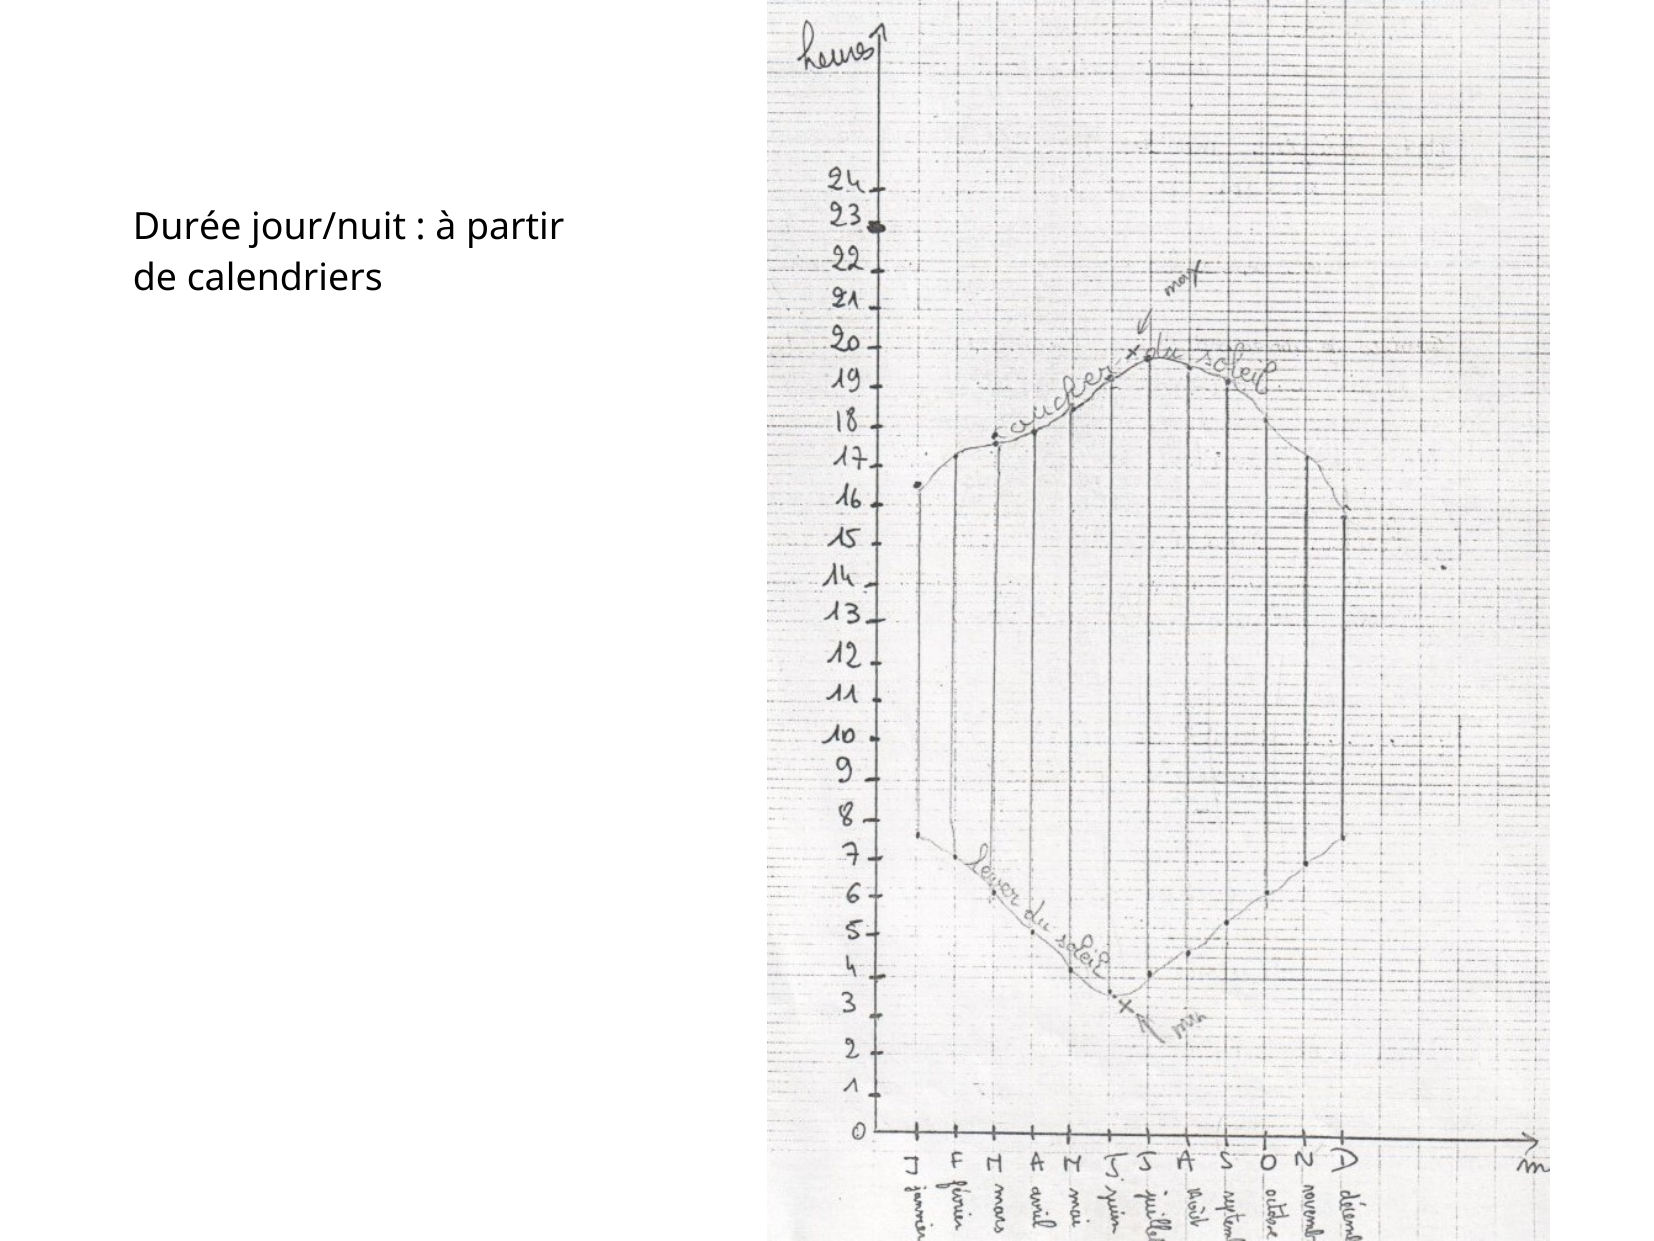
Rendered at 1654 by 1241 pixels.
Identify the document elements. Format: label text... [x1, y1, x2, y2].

text_box Durée jour/nuit : à partir de calendriers [118, 192, 621, 296]
picture [767, 0, 1550, 1241]
